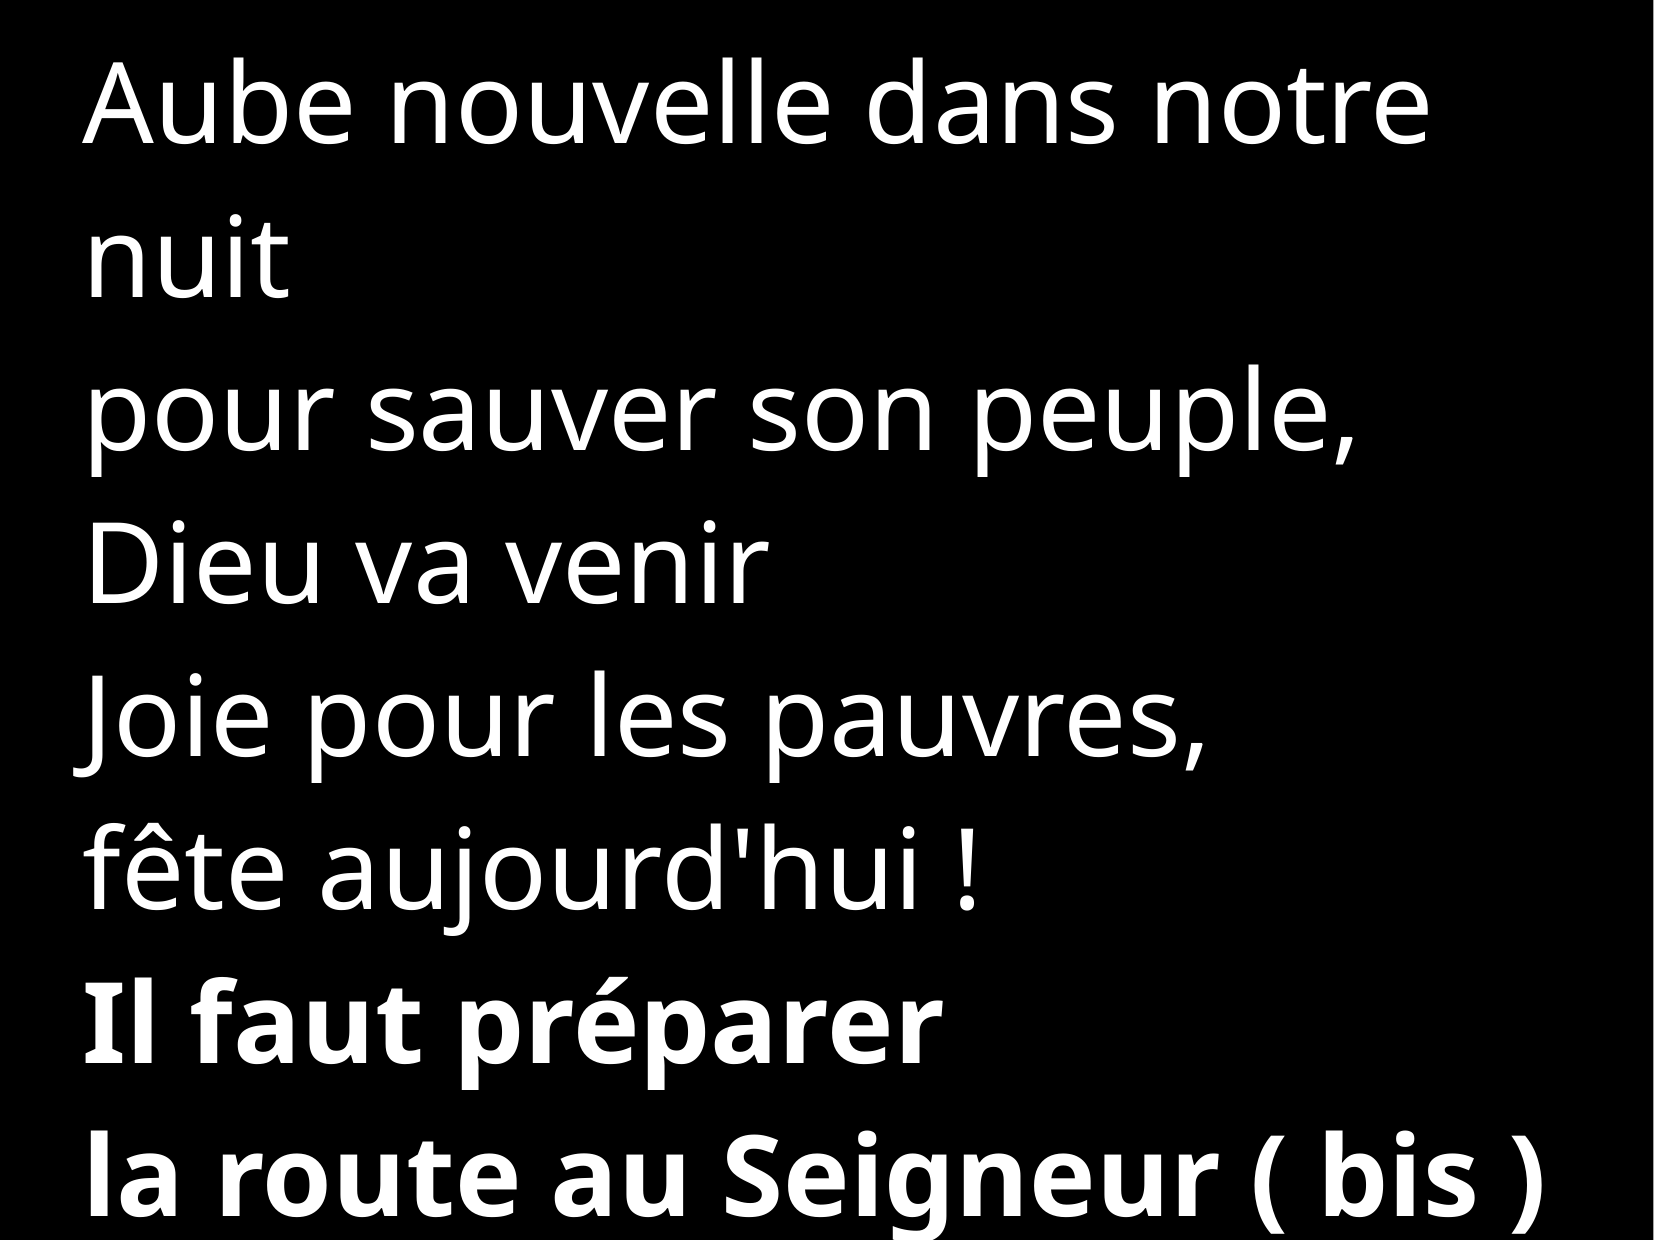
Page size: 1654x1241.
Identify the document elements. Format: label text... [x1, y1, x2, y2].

list Aube nouvelle dans notre nuit pour sauver son peuple, Dieu va venir Joie pour les pauvres, fête aujourd'hui ! Il faut préparer la route au Seigneur ( bis ) [11, 23, 1630, 1241]
